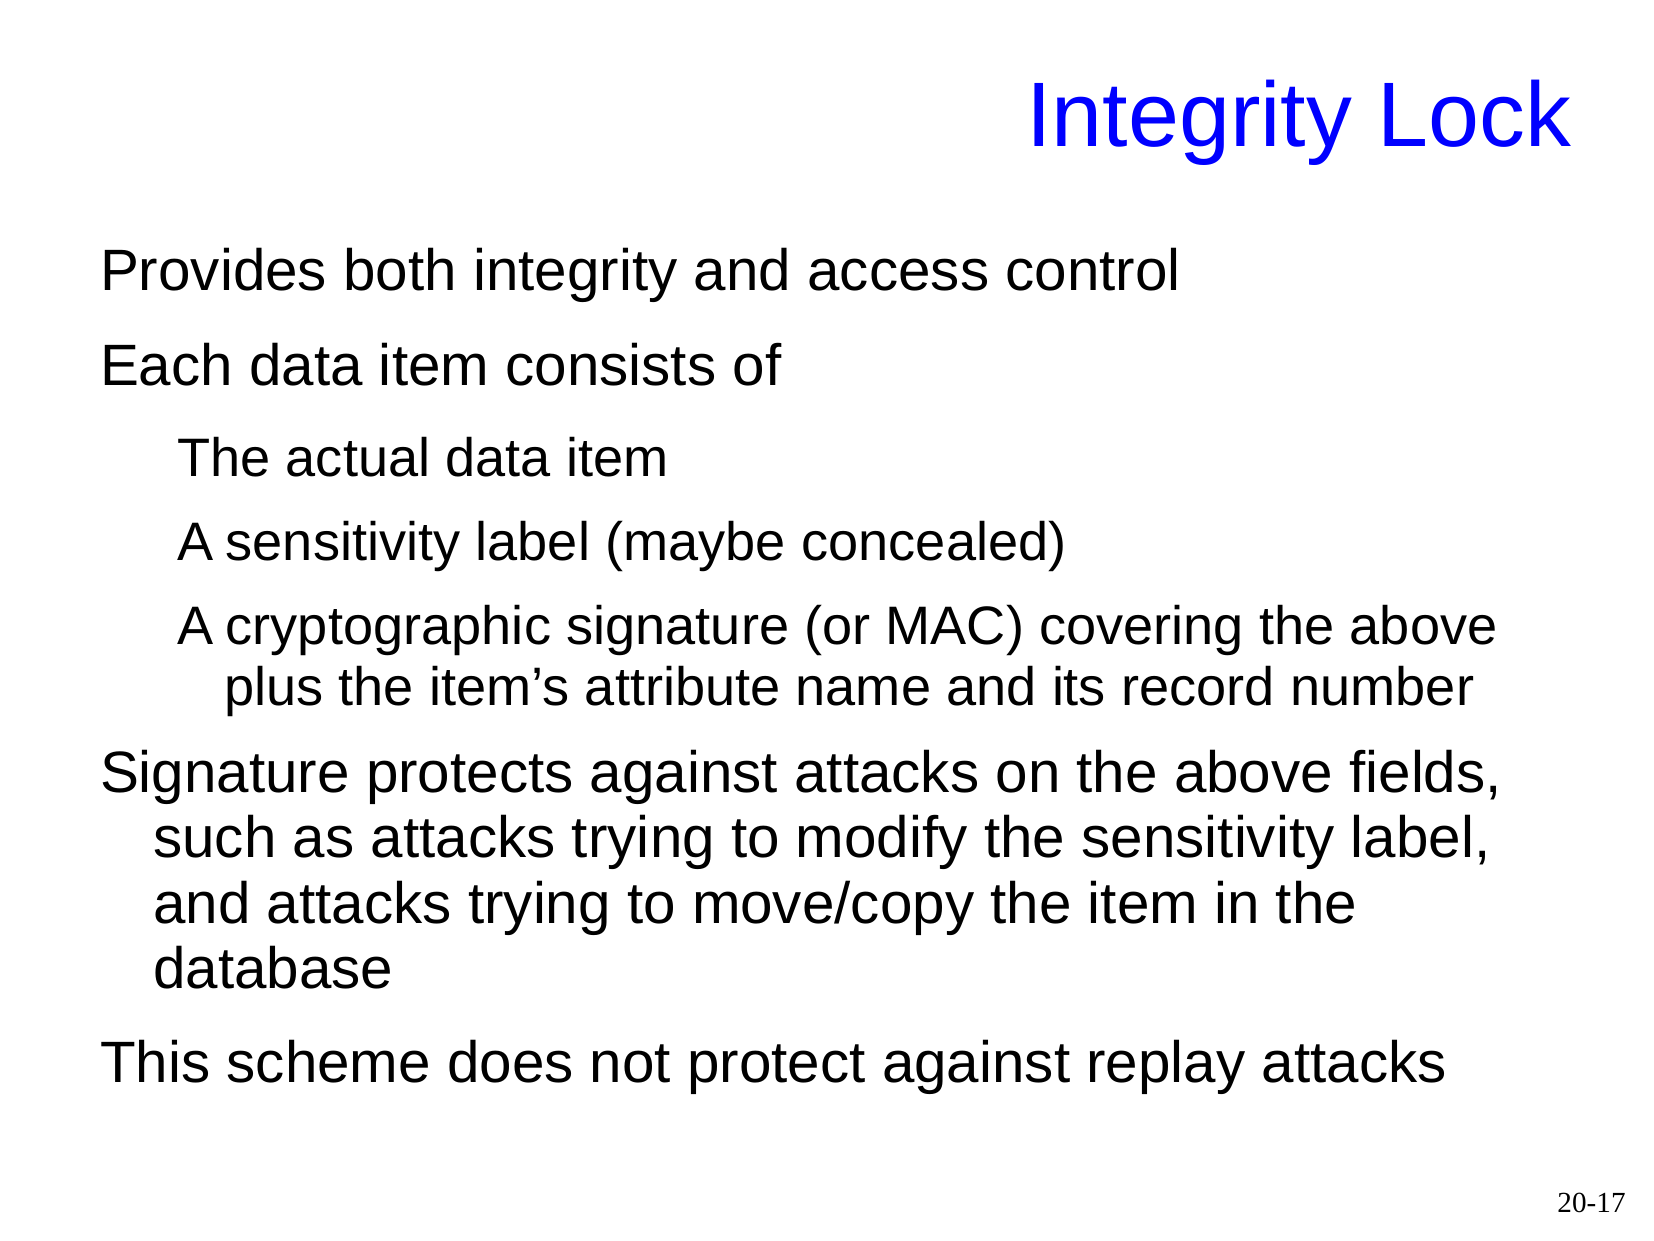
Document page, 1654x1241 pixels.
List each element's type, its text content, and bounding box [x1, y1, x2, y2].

title Integrity Lock [84, 11, 1573, 218]
list Provides both integrity and access control Each data item consists of The actual data item A sensitivity label (maybe concealed) A cryptographic signature (or MAC) covering the above plus the item’s attribute name and its record number Signature protects against attacks on the above fields, such as attacks trying to modify the sensitivity label, and attacks trying to move/copy the item in the database This scheme does not protect against replay attacks [82, 237, 1571, 1170]
